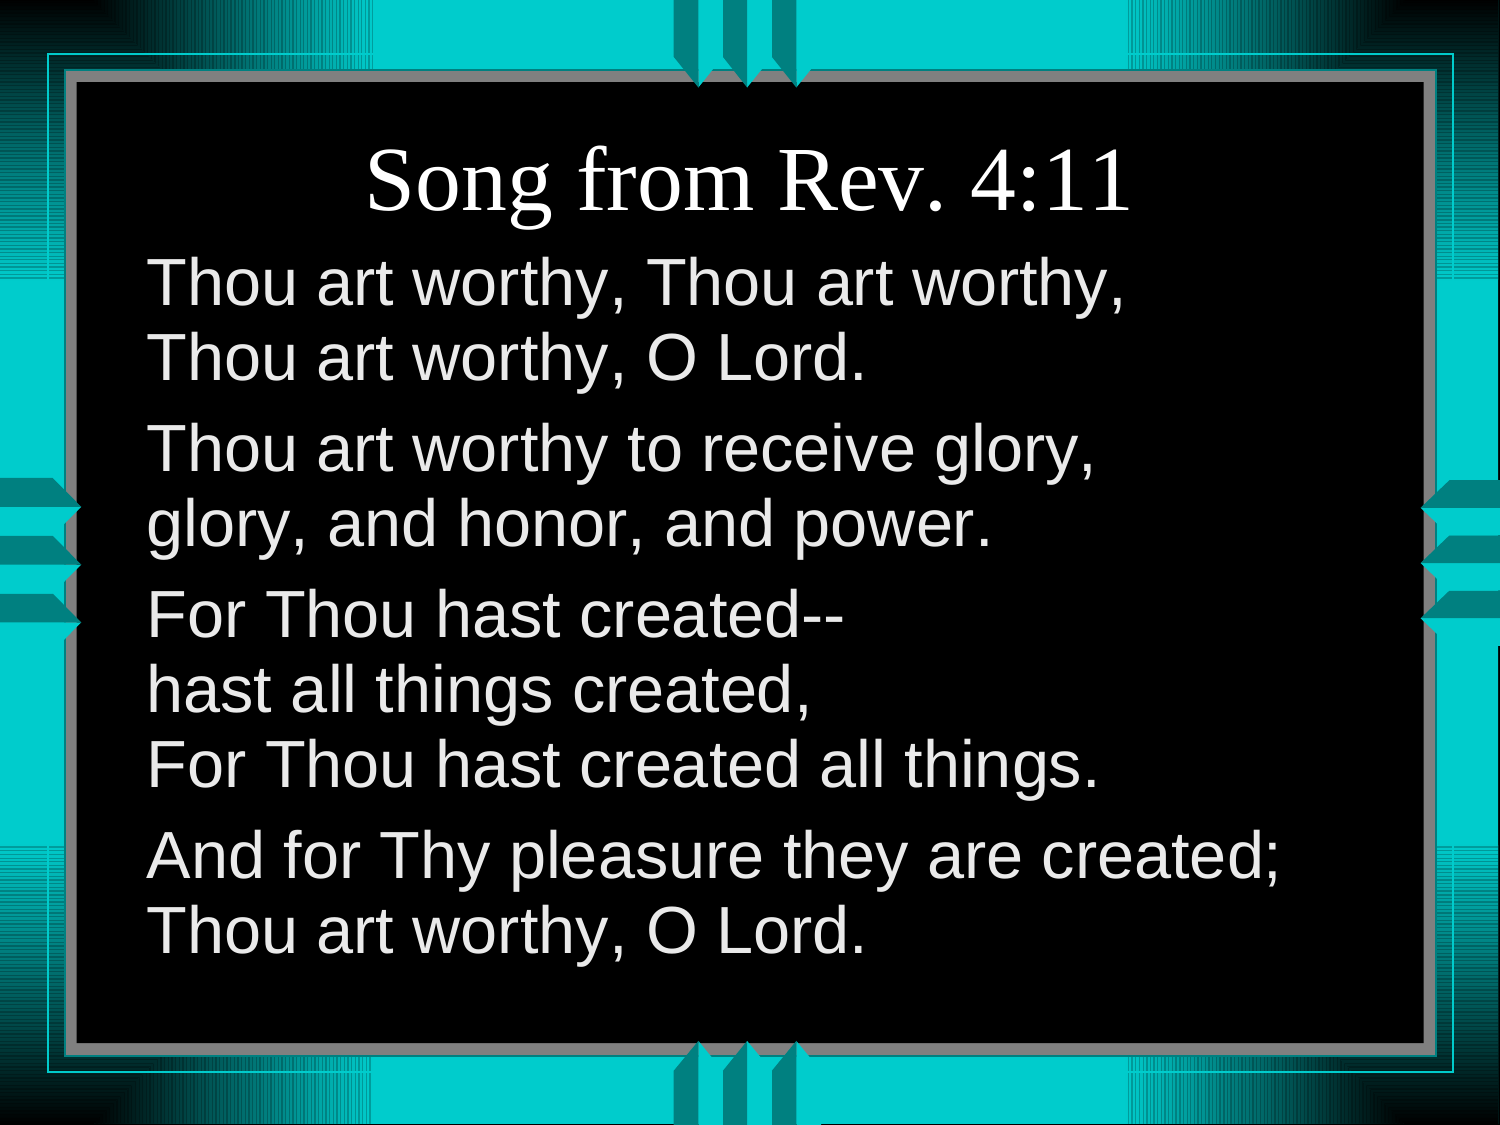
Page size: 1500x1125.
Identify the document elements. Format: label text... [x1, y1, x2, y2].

title Song from Rev. 4:11 [78, 49, 1422, 238]
text_box Thou art worthy, Thou art worthy, Thou art worthy, O Lord. Thou art worthy to receive glory, glory, and honor, and power. For Thou hast created-- hast all things created, For Thou hast created all things. And for Thy pleasure they are created; Thou art worthy, O Lord. [131, 237, 1369, 976]
